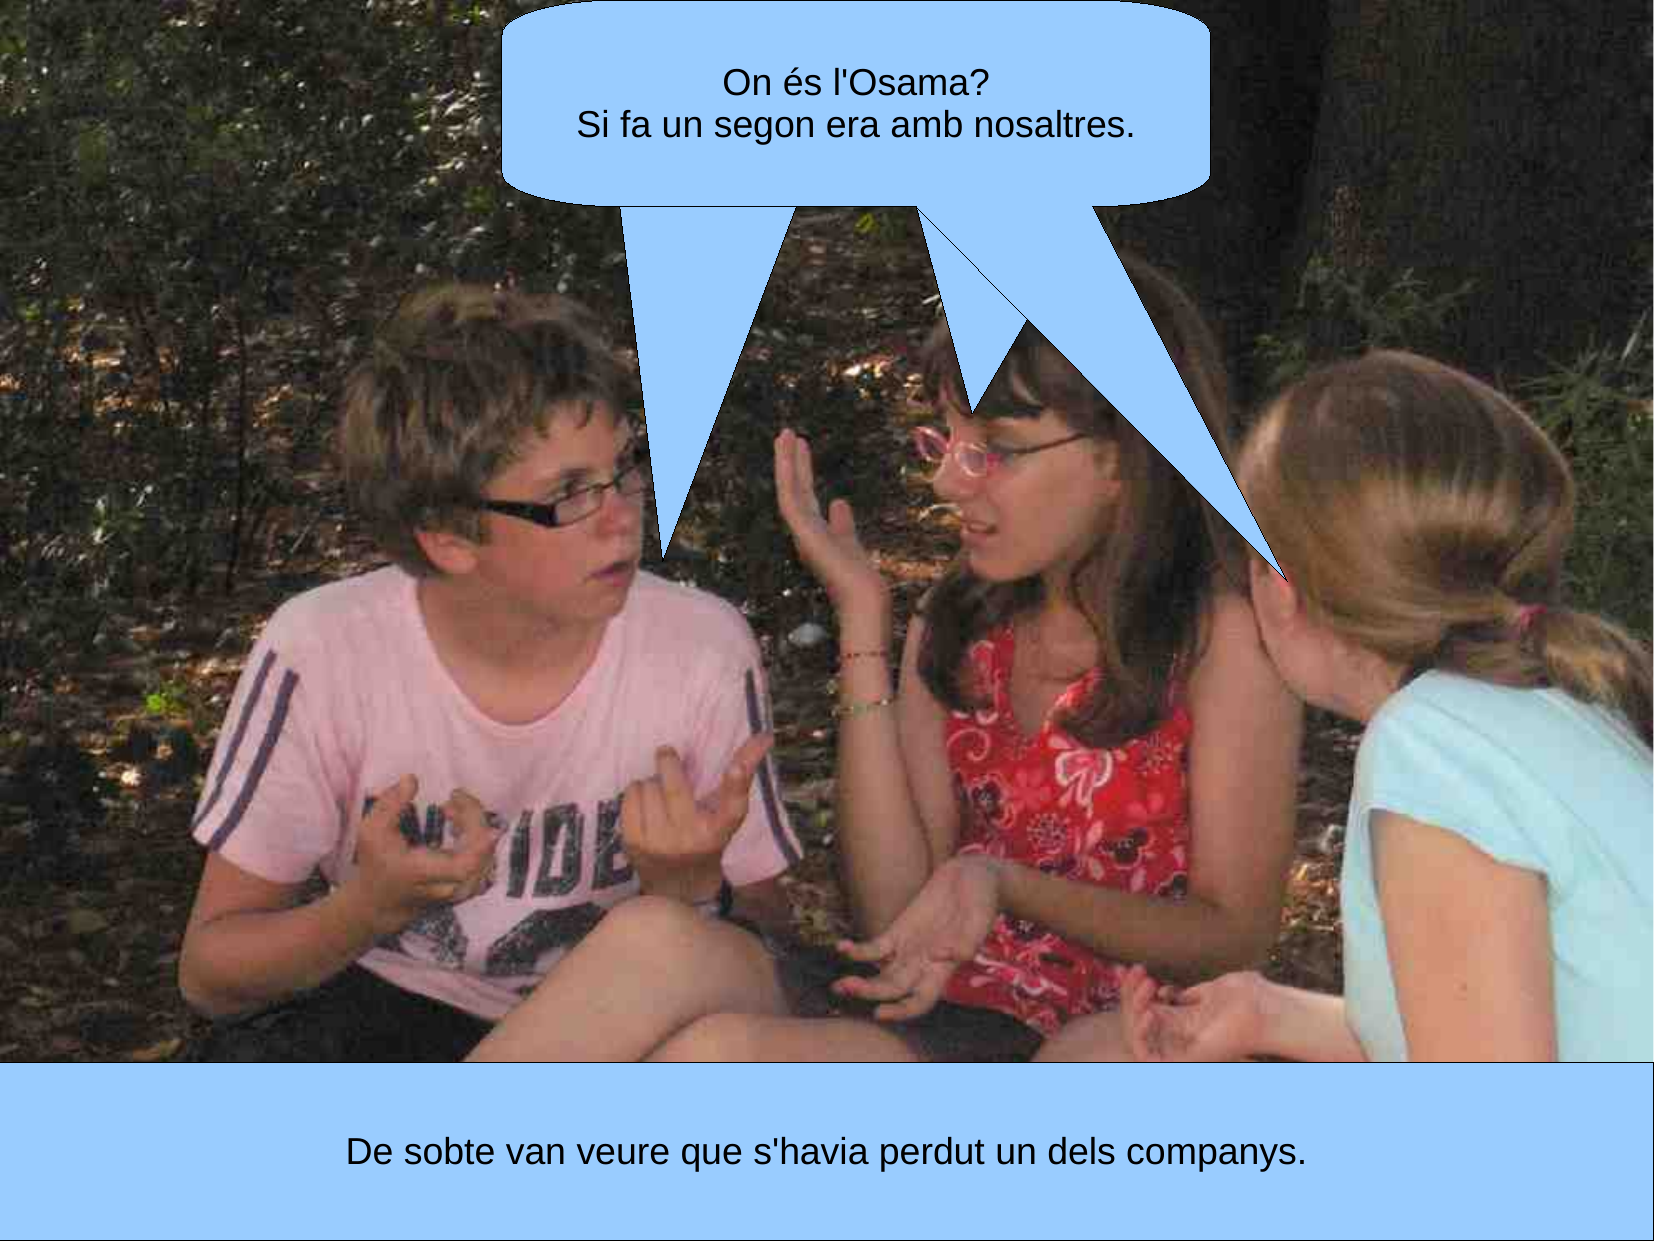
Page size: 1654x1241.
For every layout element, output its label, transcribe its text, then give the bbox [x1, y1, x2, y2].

picture [0, 0, 1654, 1062]
text_box [619, 207, 797, 562]
text_box On és l'Osama? Si fa un segon era amb nosaltres. [501, 0, 1288, 582]
text_box [916, 208, 1027, 414]
text_box De sobte van veure que s'havia perdut un dels companys. [0, 1062, 1654, 1241]
